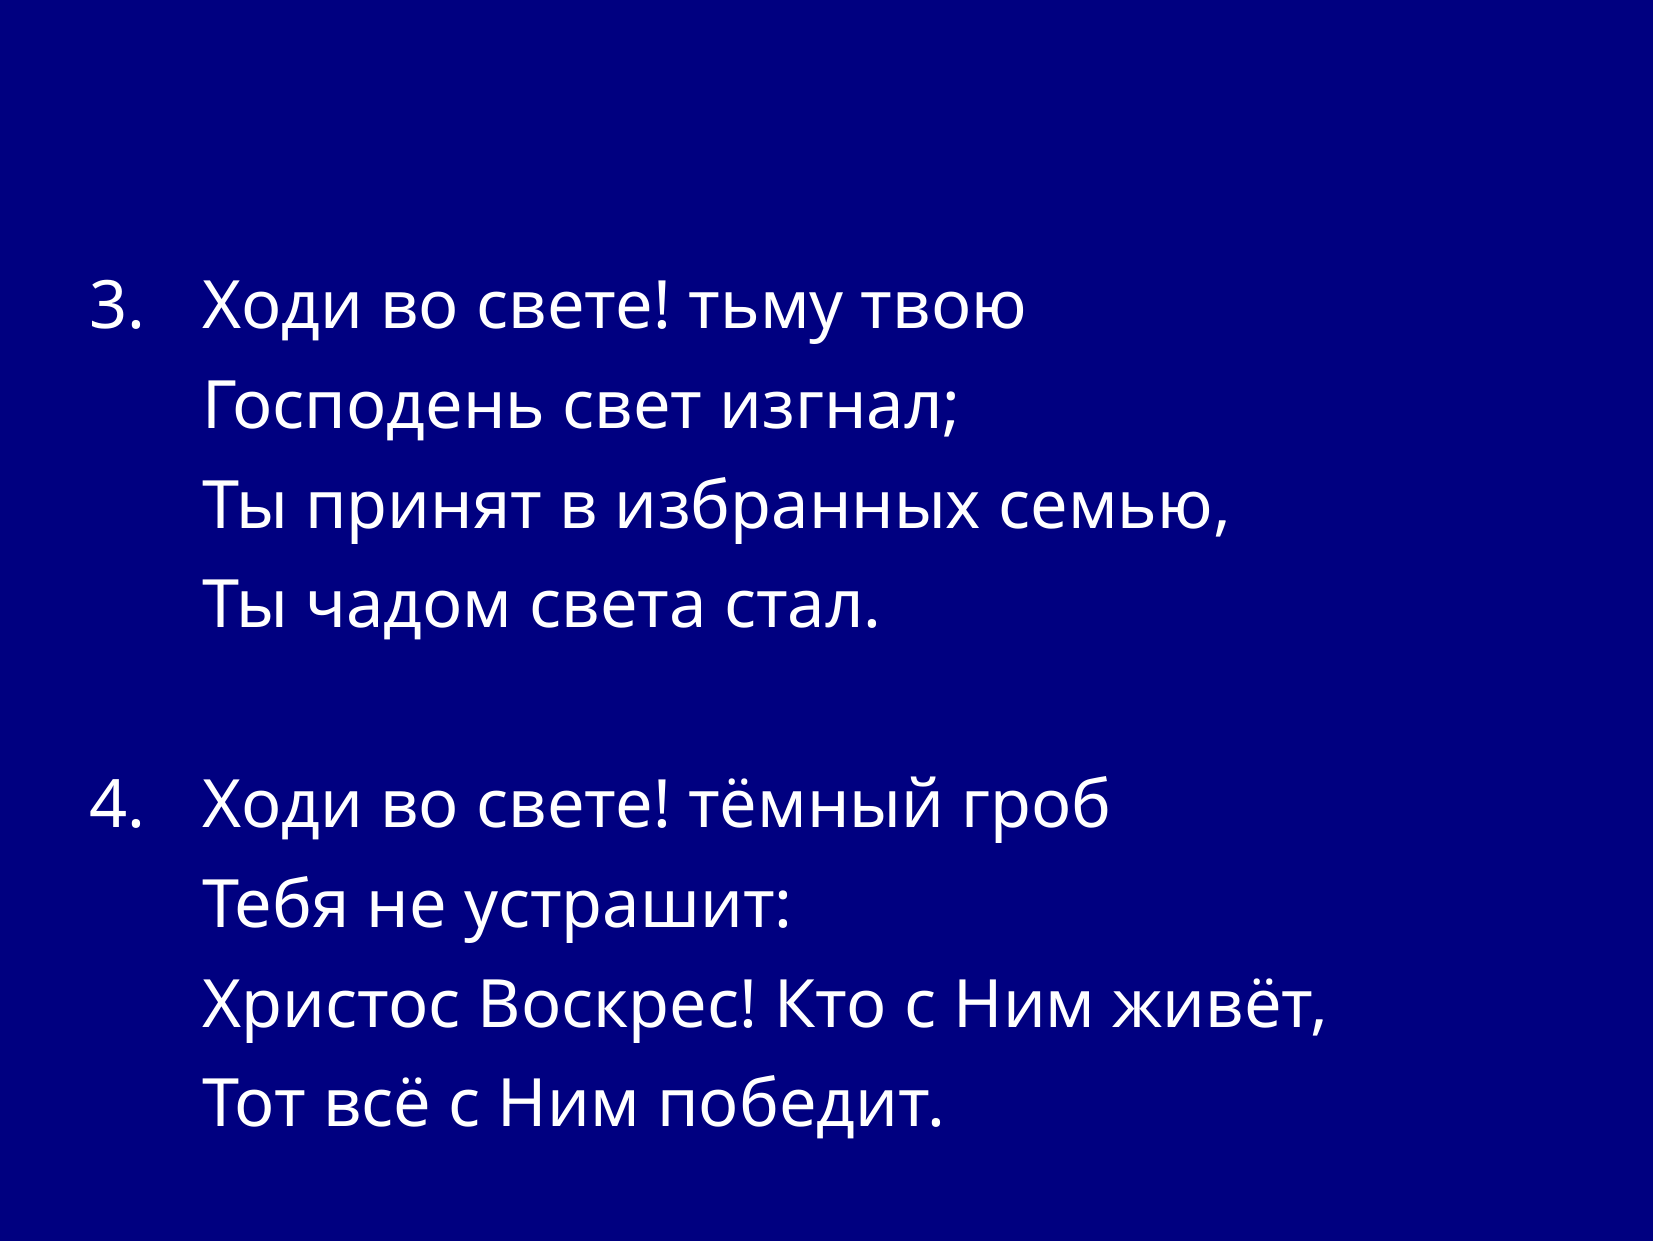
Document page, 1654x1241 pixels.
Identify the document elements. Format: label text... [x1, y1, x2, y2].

text_box 3. Ходи во свете! тьму твою Господень свет изгнал; Ты принят в избранных семью, Ты чадом света стал. 4. Ходи во свете! тёмный гроб Тебя не устрашит: Христос Воскрес! Кто с Ним живёт, Тот всё с Ним победит. [75, 150, 1576, 1163]
